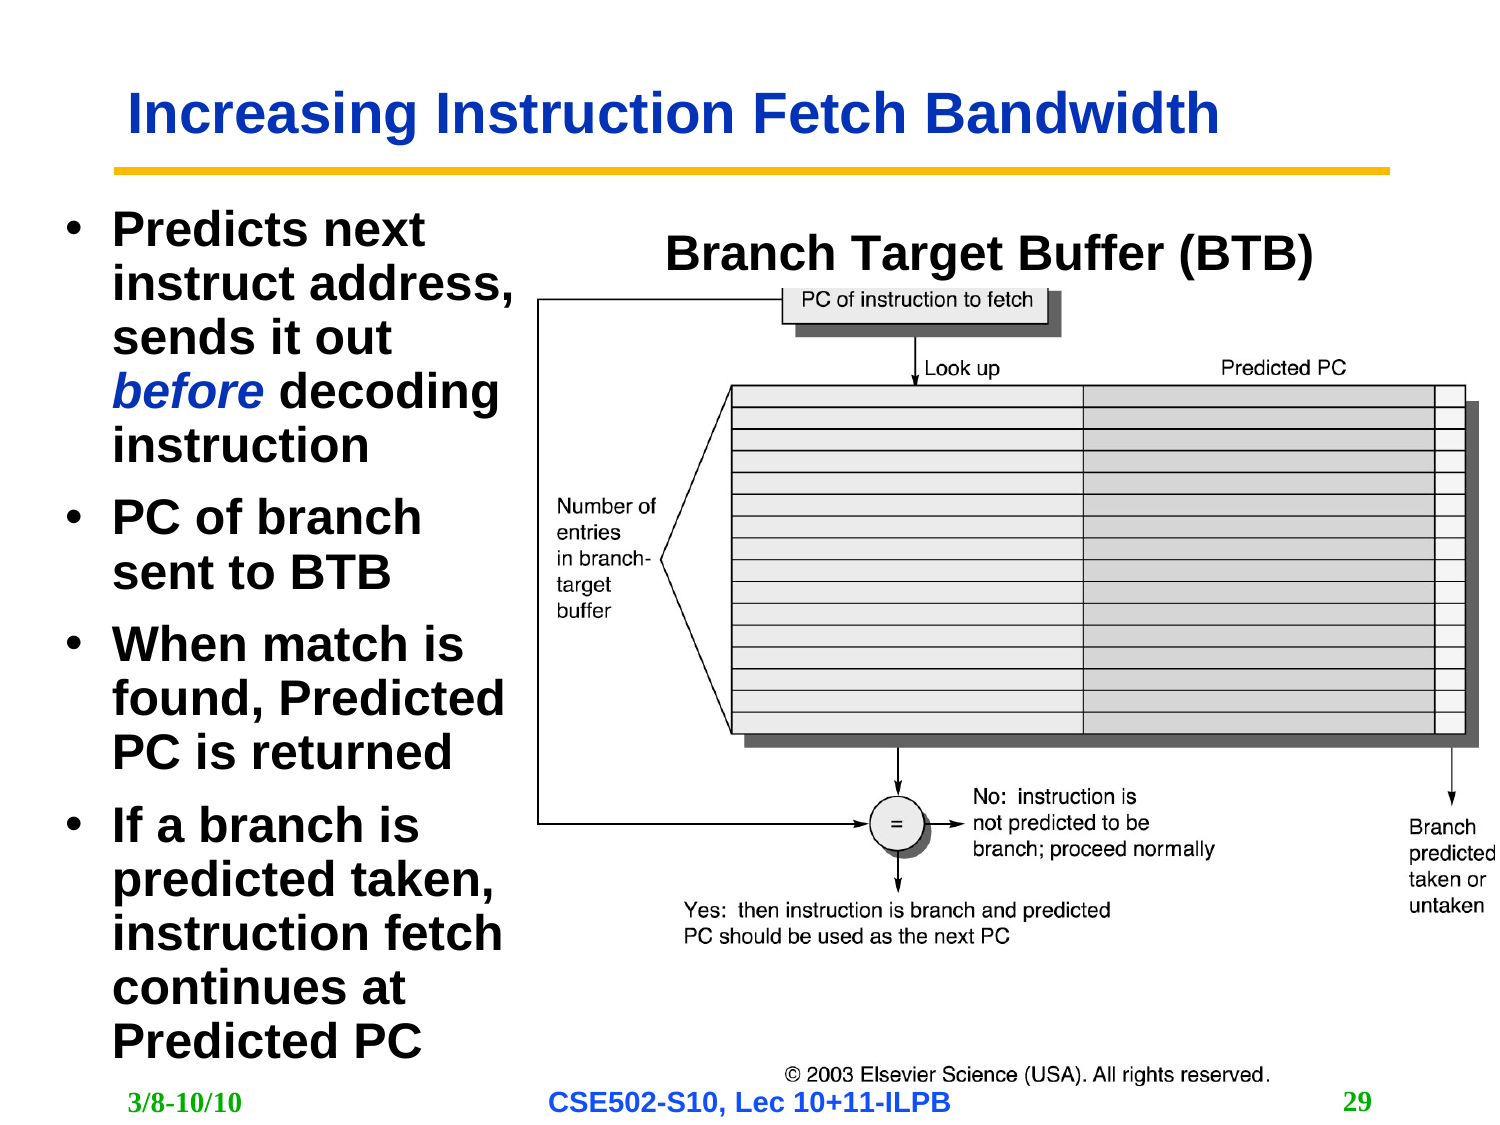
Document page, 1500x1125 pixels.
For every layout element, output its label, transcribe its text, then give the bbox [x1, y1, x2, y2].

picture [537, 274, 1495, 1086]
text_box 3/8-10/10 [112, 1088, 426, 1113]
text_box <number> [1074, 1087, 1388, 1113]
text_box CSE502-S10, Lec 10+11-ILPB [512, 1088, 988, 1113]
text_box Branch Target Buffer (BTB) [650, 212, 1388, 288]
list Predicts next instruct address, sends it out before decoding instruction PC of branch sent to BTB When match is found, Predicted PC is returned If a branch is predicted taken, instruction fetch continues at Predicted PC [50, 195, 550, 1077]
title Increasing Instruction Fetch Bandwidth [112, 54, 1309, 176]
